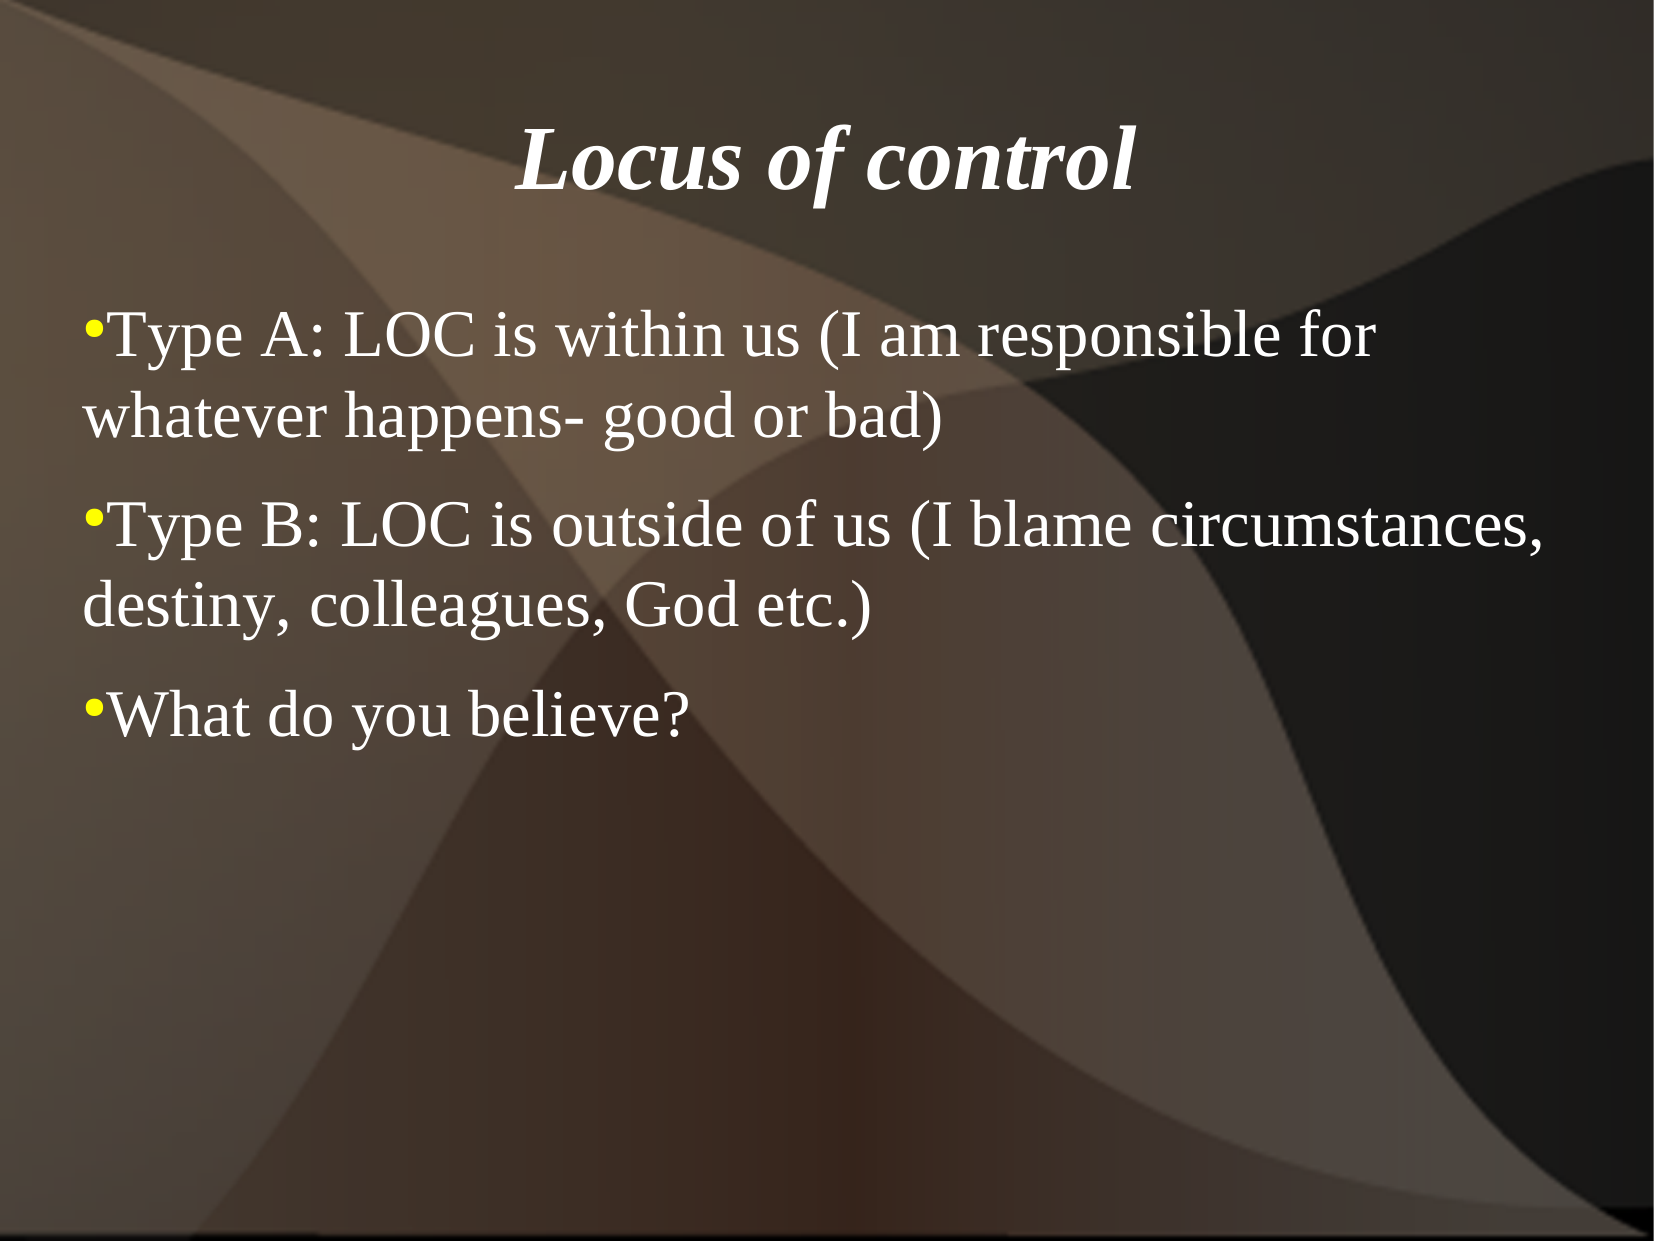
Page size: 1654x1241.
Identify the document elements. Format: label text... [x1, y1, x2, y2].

list Type A: LOC is within us (I am responsible for whatever happens- good or bad) Type B: LOC is outside of us (I blame circumstances, destiny, colleagues, God etc.) What do you believe? [82, 290, 1571, 1094]
title Locus of control [82, 56, 1571, 250]
